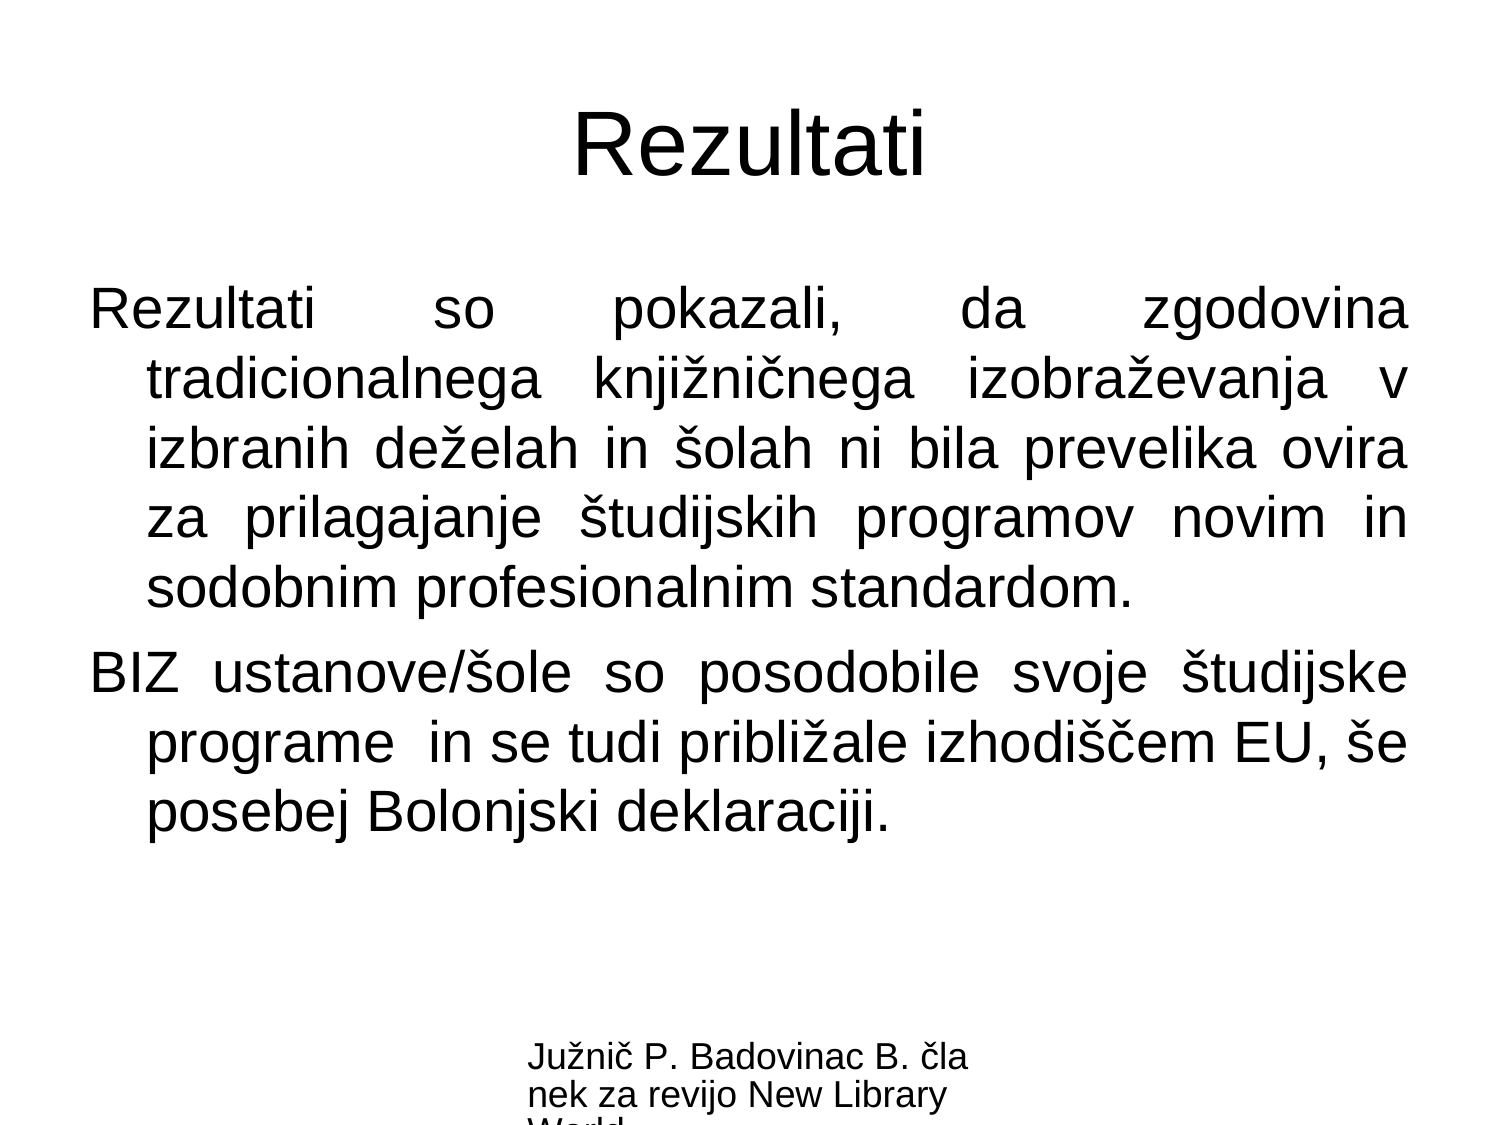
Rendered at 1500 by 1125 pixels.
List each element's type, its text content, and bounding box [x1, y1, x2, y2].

title Rezultati [75, 45, 1426, 233]
list Rezultati so pokazali, da zgodovina tradicionalnega knjižničnega izobraževanja v izbranih deželah in šolah ni bila prevelika ovira za prilagajanje študijskih programov novim in sodobnim profesionalnim standardom. BIZ ustanove/šole so posodobile svoje študijske programe in se tudi približale izhodiščem EU, še posebej Bolonjski deklaraciji. [75, 262, 1426, 1006]
